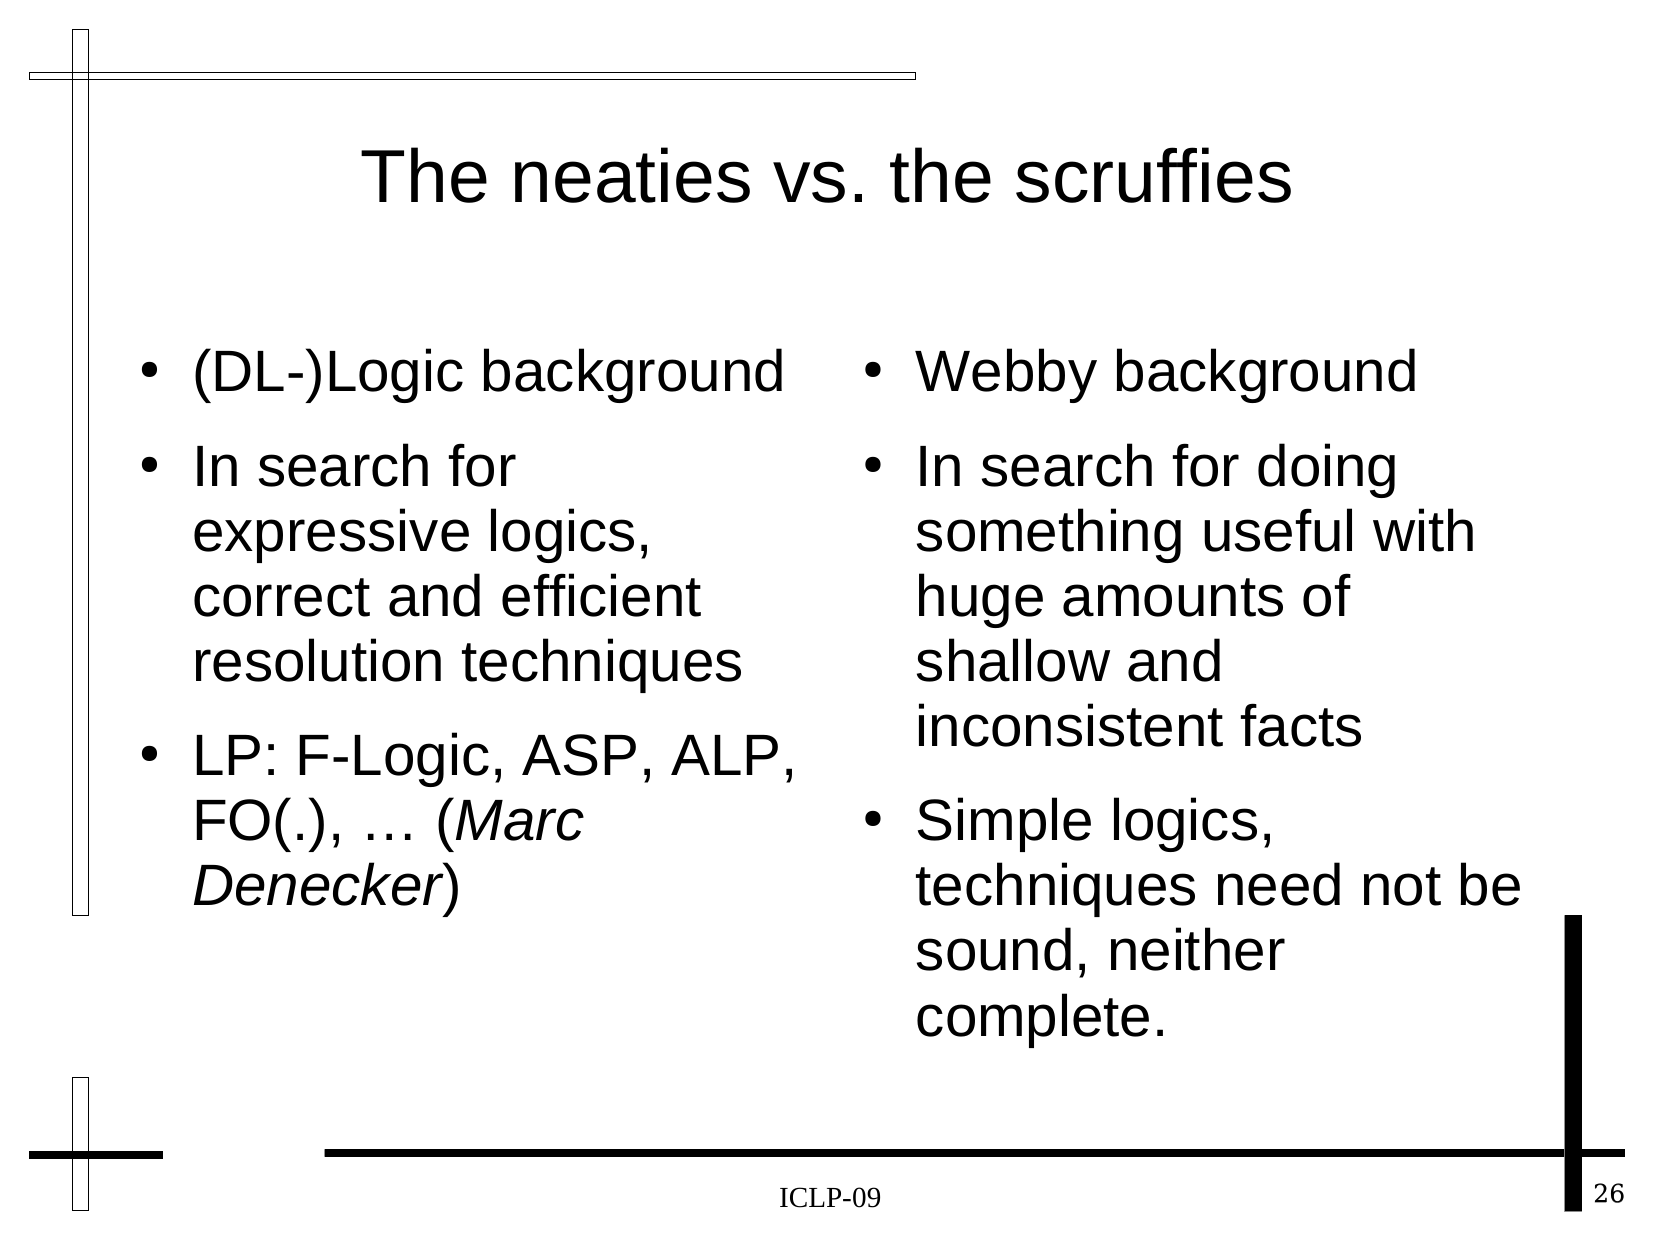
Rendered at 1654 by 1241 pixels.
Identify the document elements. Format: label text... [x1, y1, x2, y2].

list (DL-)Logic background In search for expressive logics, correct and efficient resolution techniques LP: F-Logic, ASP, ALP, FO(.), … (Marc Denecker) [121, 338, 811, 1112]
title The neaties vs. the scruffies [121, 88, 1534, 266]
list Webby background In search for doing something useful with huge amounts of shallow and inconsistent facts Simple logics, techniques need not be sound, neither complete. [844, 338, 1534, 1112]
